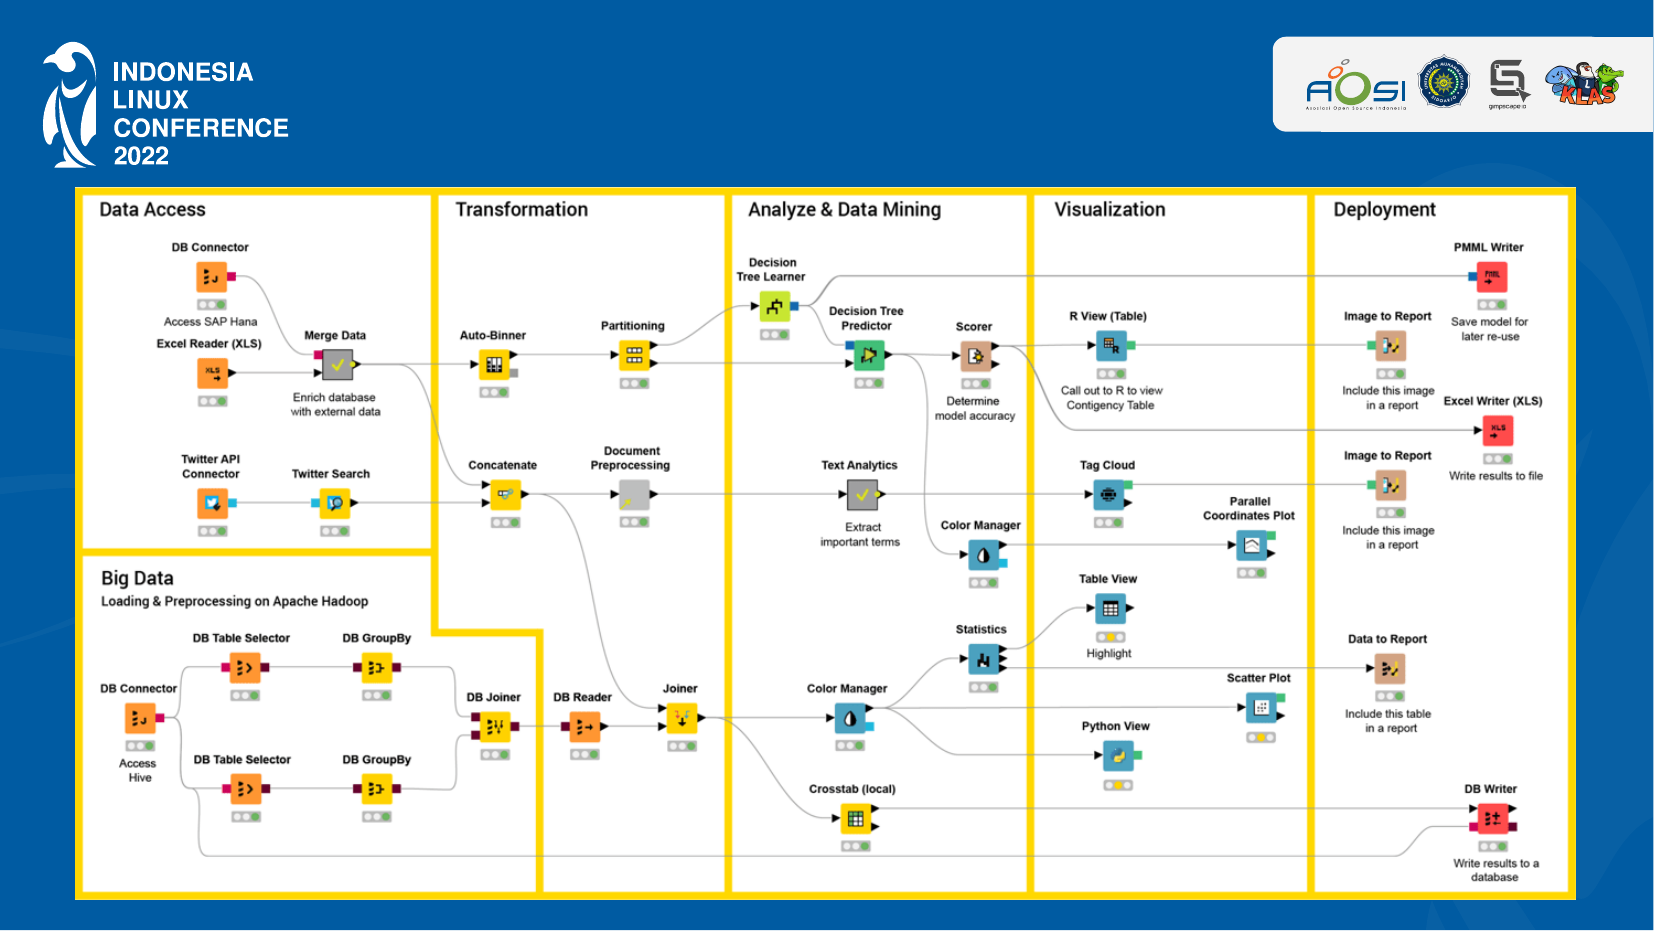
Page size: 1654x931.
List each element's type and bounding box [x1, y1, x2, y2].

picture [1545, 62, 1624, 105]
picture [75, 187, 1576, 900]
picture [1417, 54, 1471, 108]
